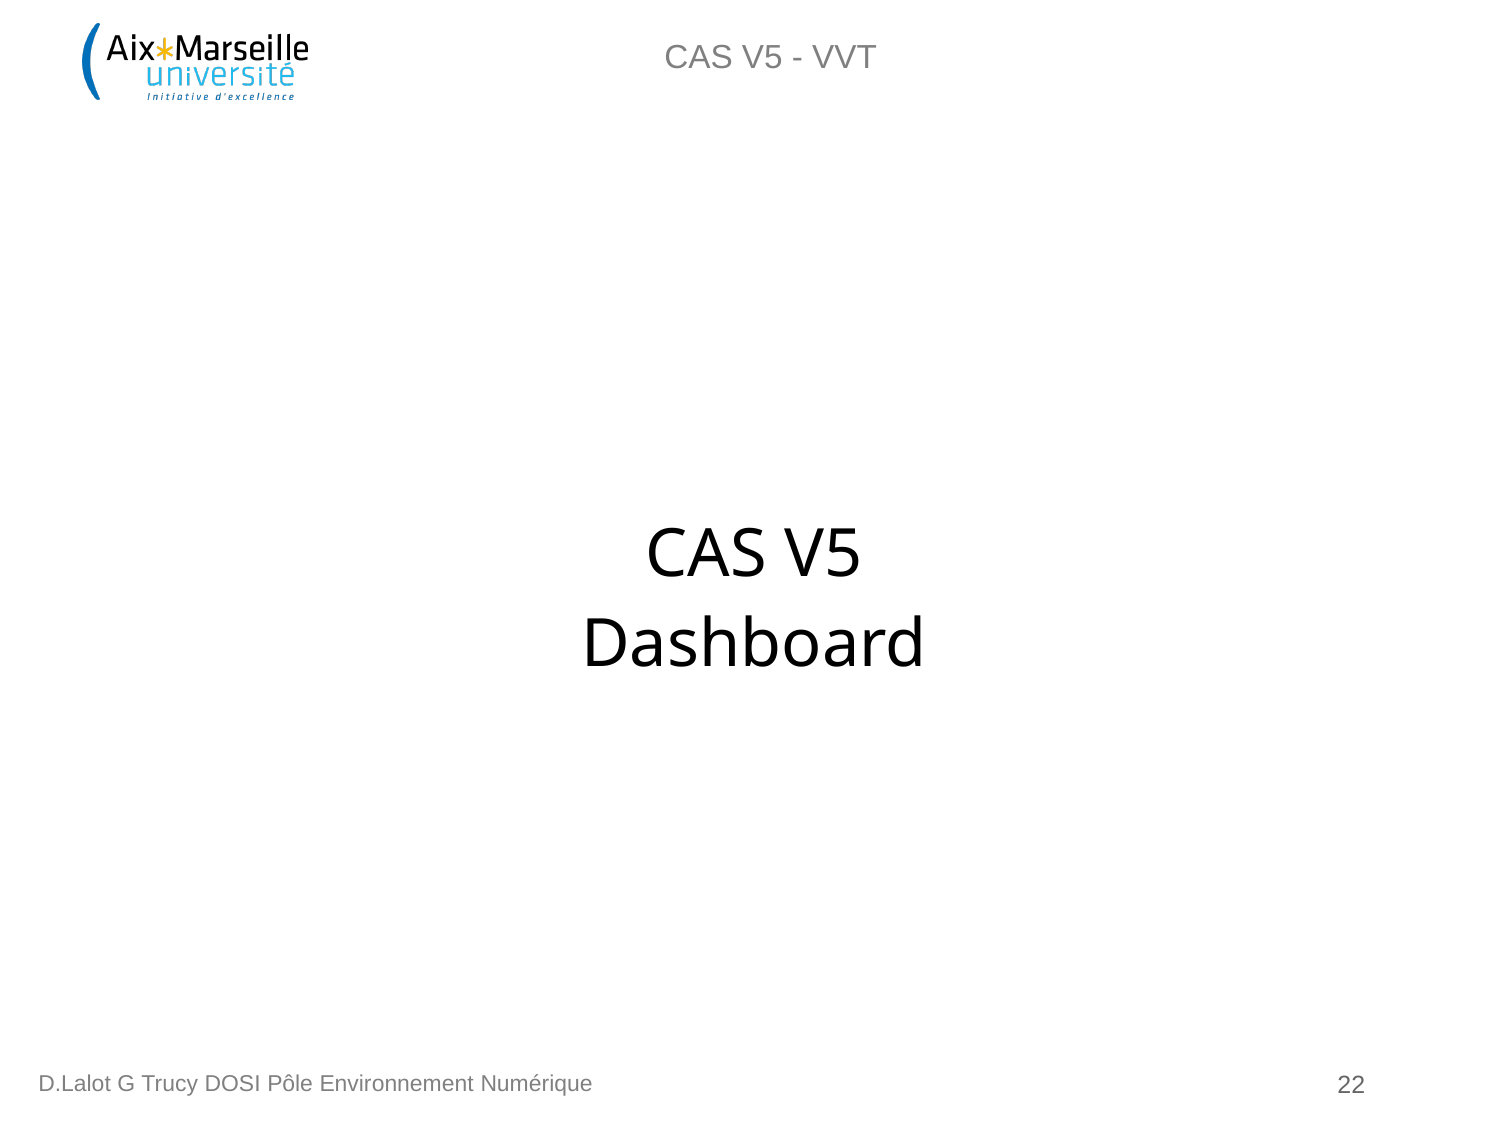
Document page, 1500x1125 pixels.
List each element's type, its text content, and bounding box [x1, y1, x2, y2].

subtitle CAS V5 Dashboard [79, 224, 1430, 967]
picture [82, 23, 308, 100]
